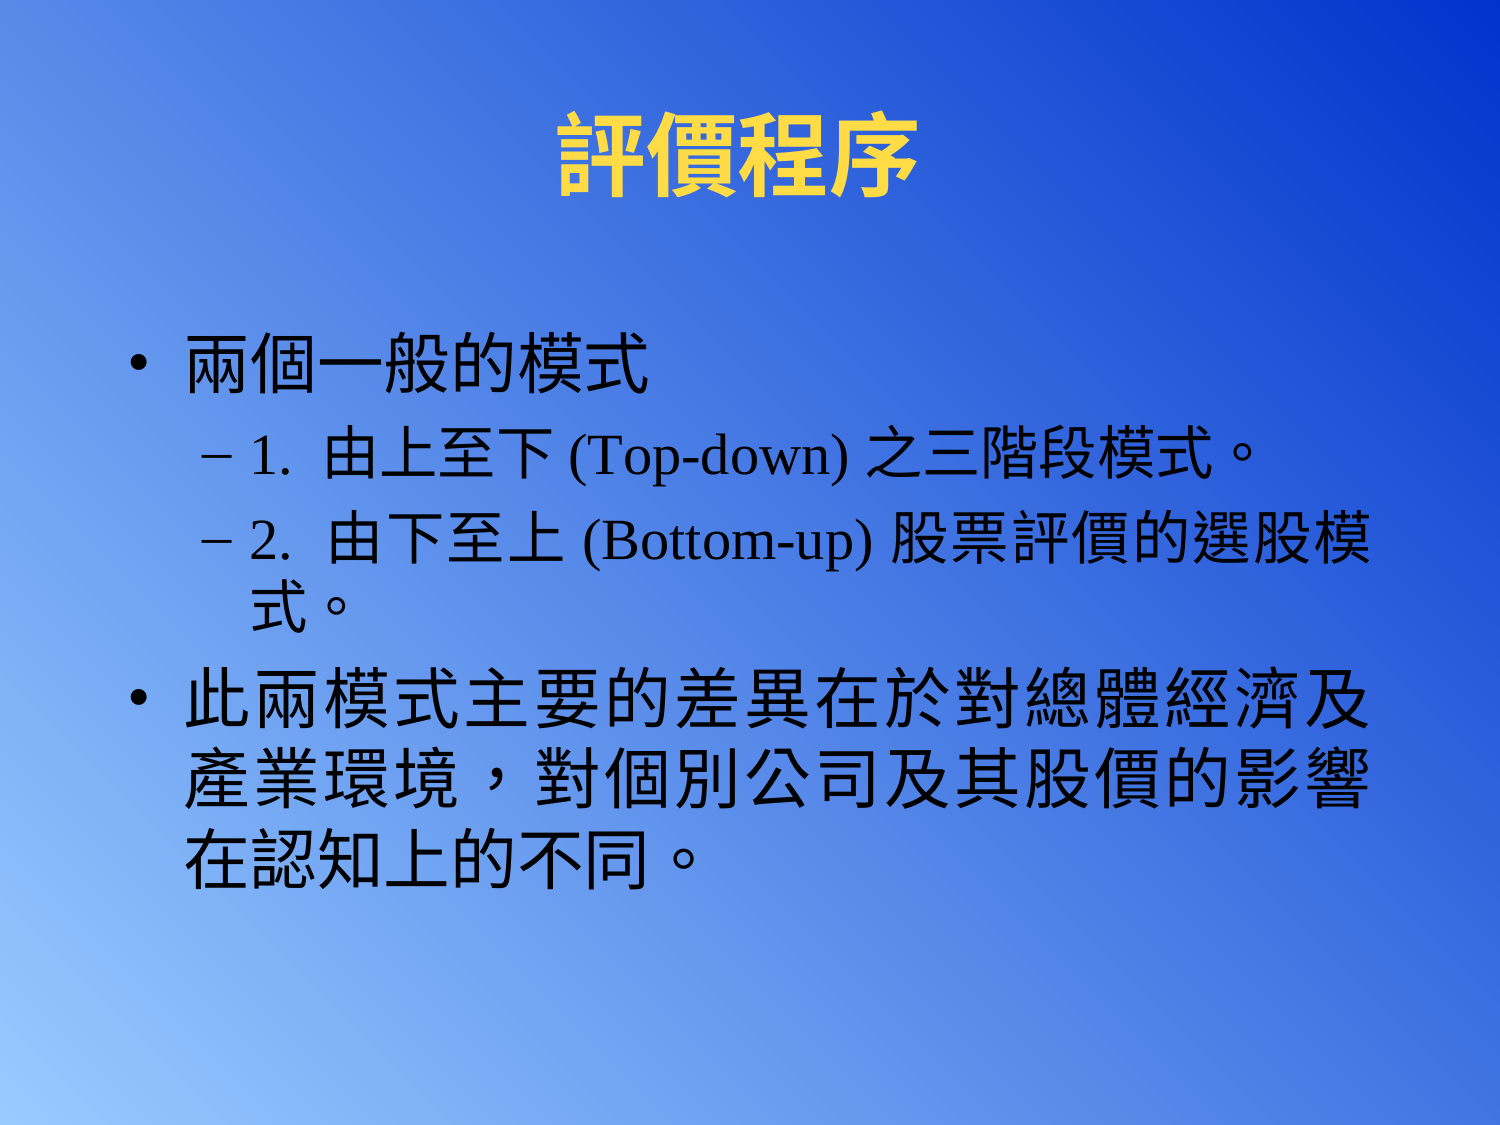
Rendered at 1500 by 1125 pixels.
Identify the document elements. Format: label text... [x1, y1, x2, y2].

list 兩個一般的模式 1. 由上至下(Top-down)之三階段模式。 2. 由下至上(Bottom-up)股票評價的選股模式。 此兩模式主要的差異在於對總體經濟及產業環境，對個別公司及其股價的影響在認知上的不同。 [112, 314, 1388, 990]
title 評價程序 [100, 66, 1376, 241]
